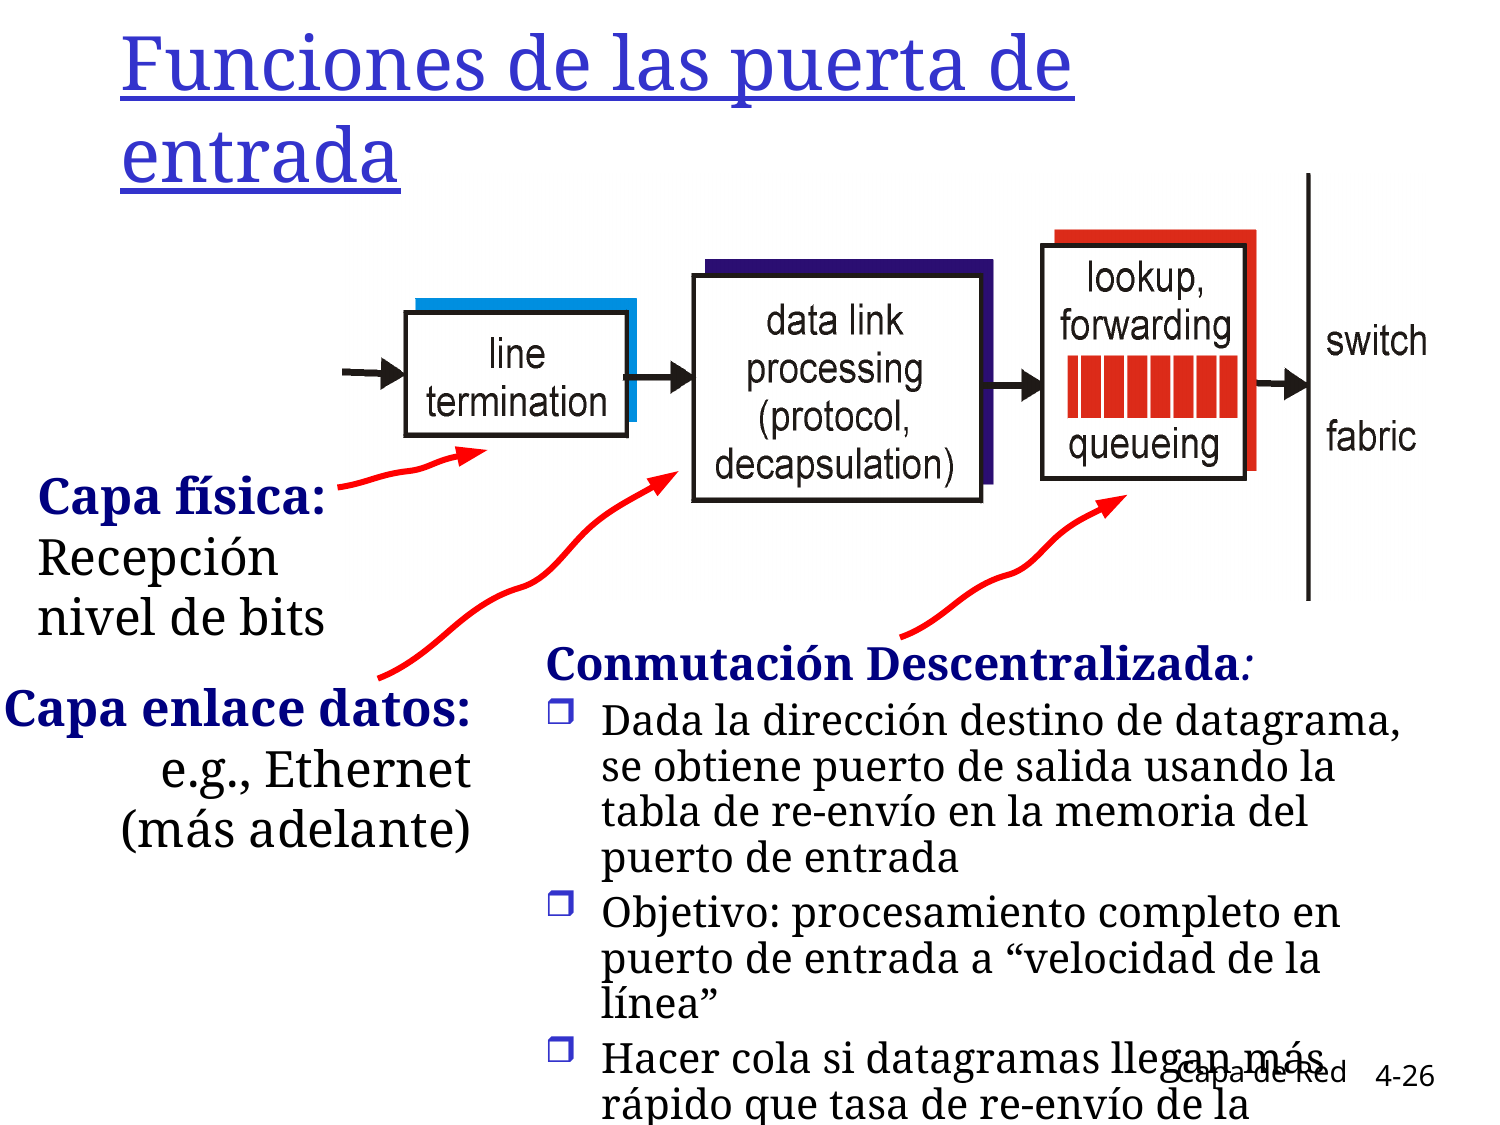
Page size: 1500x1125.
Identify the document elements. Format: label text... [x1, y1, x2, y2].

list Conmutación Descentralizada: Dada la dirección destino de datagrama, se obtiene puerto de salida usando la tabla de re-envío en la memoria del puerto de entrada Objetivo: procesamiento completo en puerto de entrada a “velocidad de la línea” Hacer cola si datagramas llegan más rápido que tasa de re-envío de la estructura de switches [530, 632, 1426, 1070]
picture [342, 173, 1426, 601]
picture [369, 173, 384, 178]
text_box Capa física: Recepción nivel de bits [22, 463, 356, 653]
title Funciones de las puerta de entrada [105, 56, 1381, 162]
text_box Capa enlace datos: e.g., Ethernet (más adelante) [0, 676, 487, 866]
